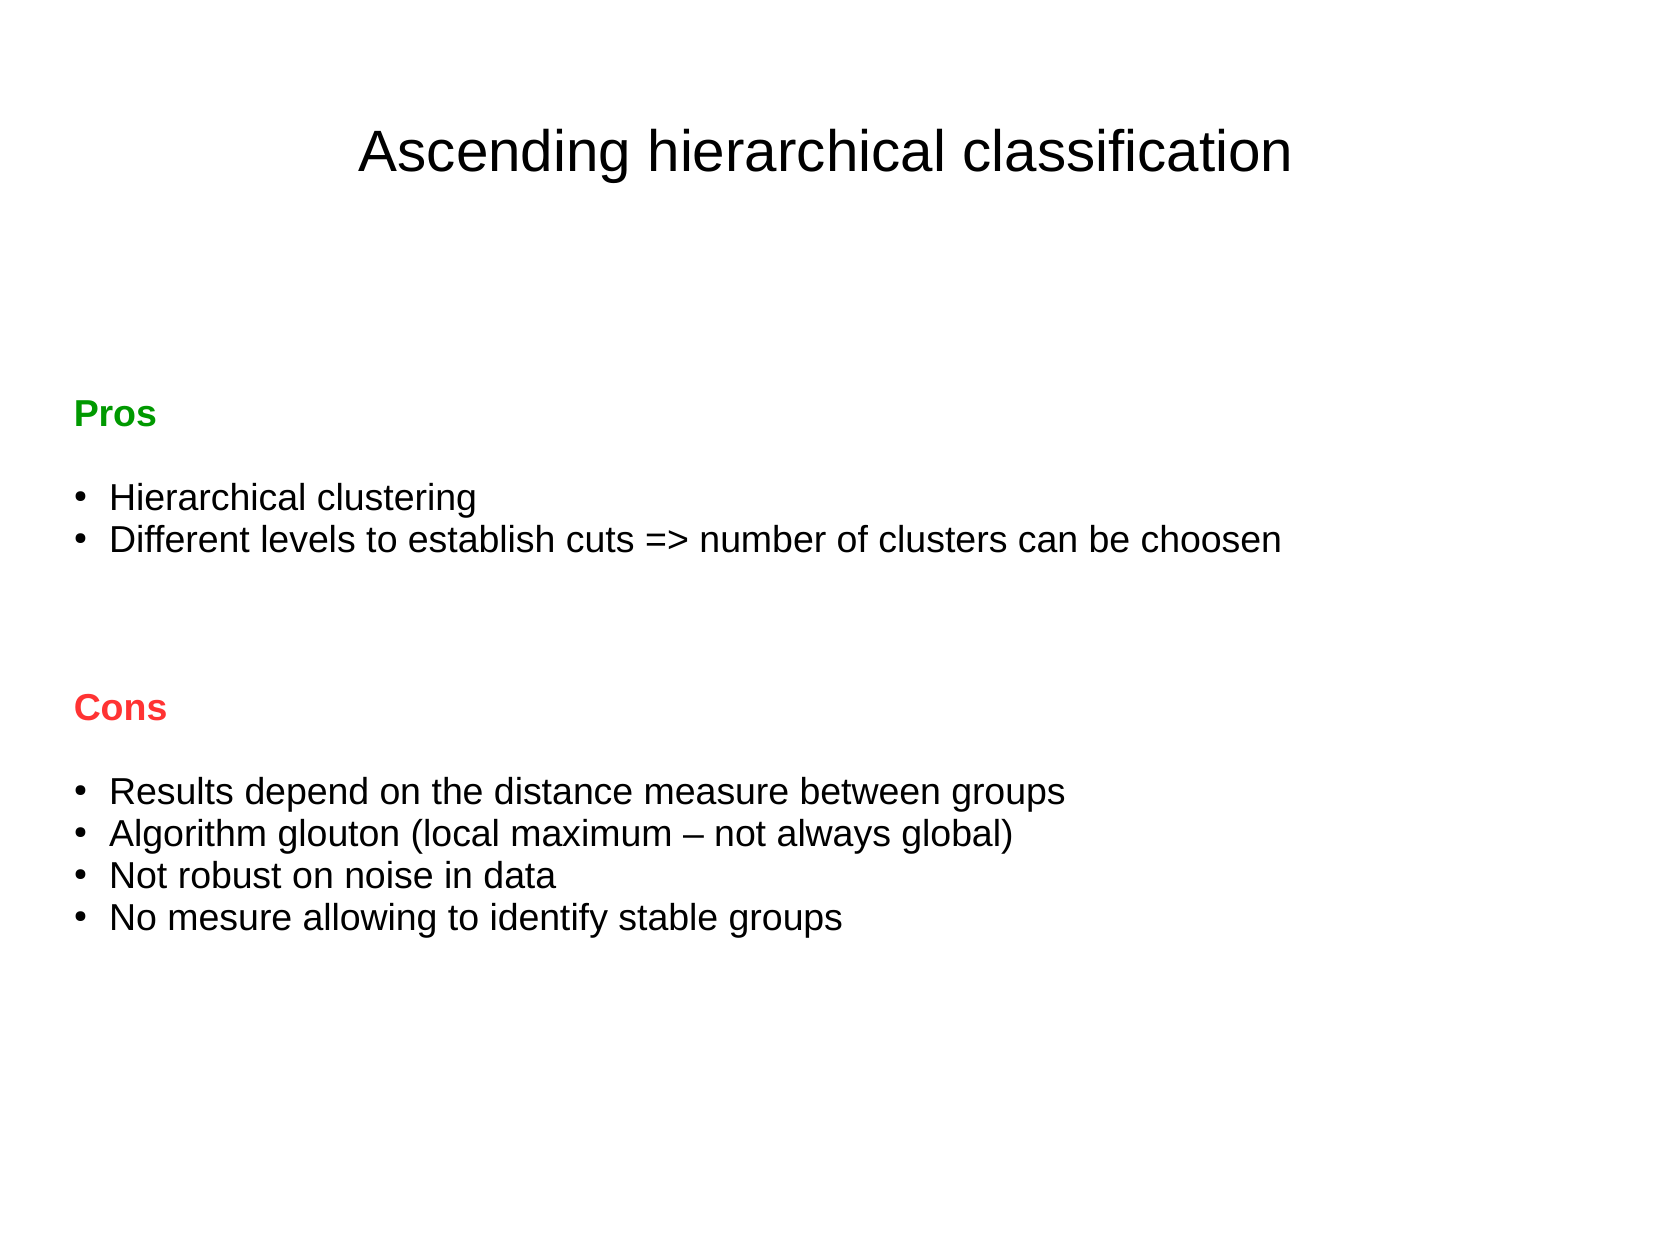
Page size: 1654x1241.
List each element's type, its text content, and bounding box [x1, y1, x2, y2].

title Ascending hierarchical classification [0, 90, 1654, 213]
text_box Pros Hierarchical clustering Different levels to establish cuts => number of clusters can be choosen Cons Results depend on the distance measure between groups Algorithm glouton (local maximum – not always global) Not robust on noise in data No mesure allowing to identify stable groups [59, 301, 1607, 1182]
